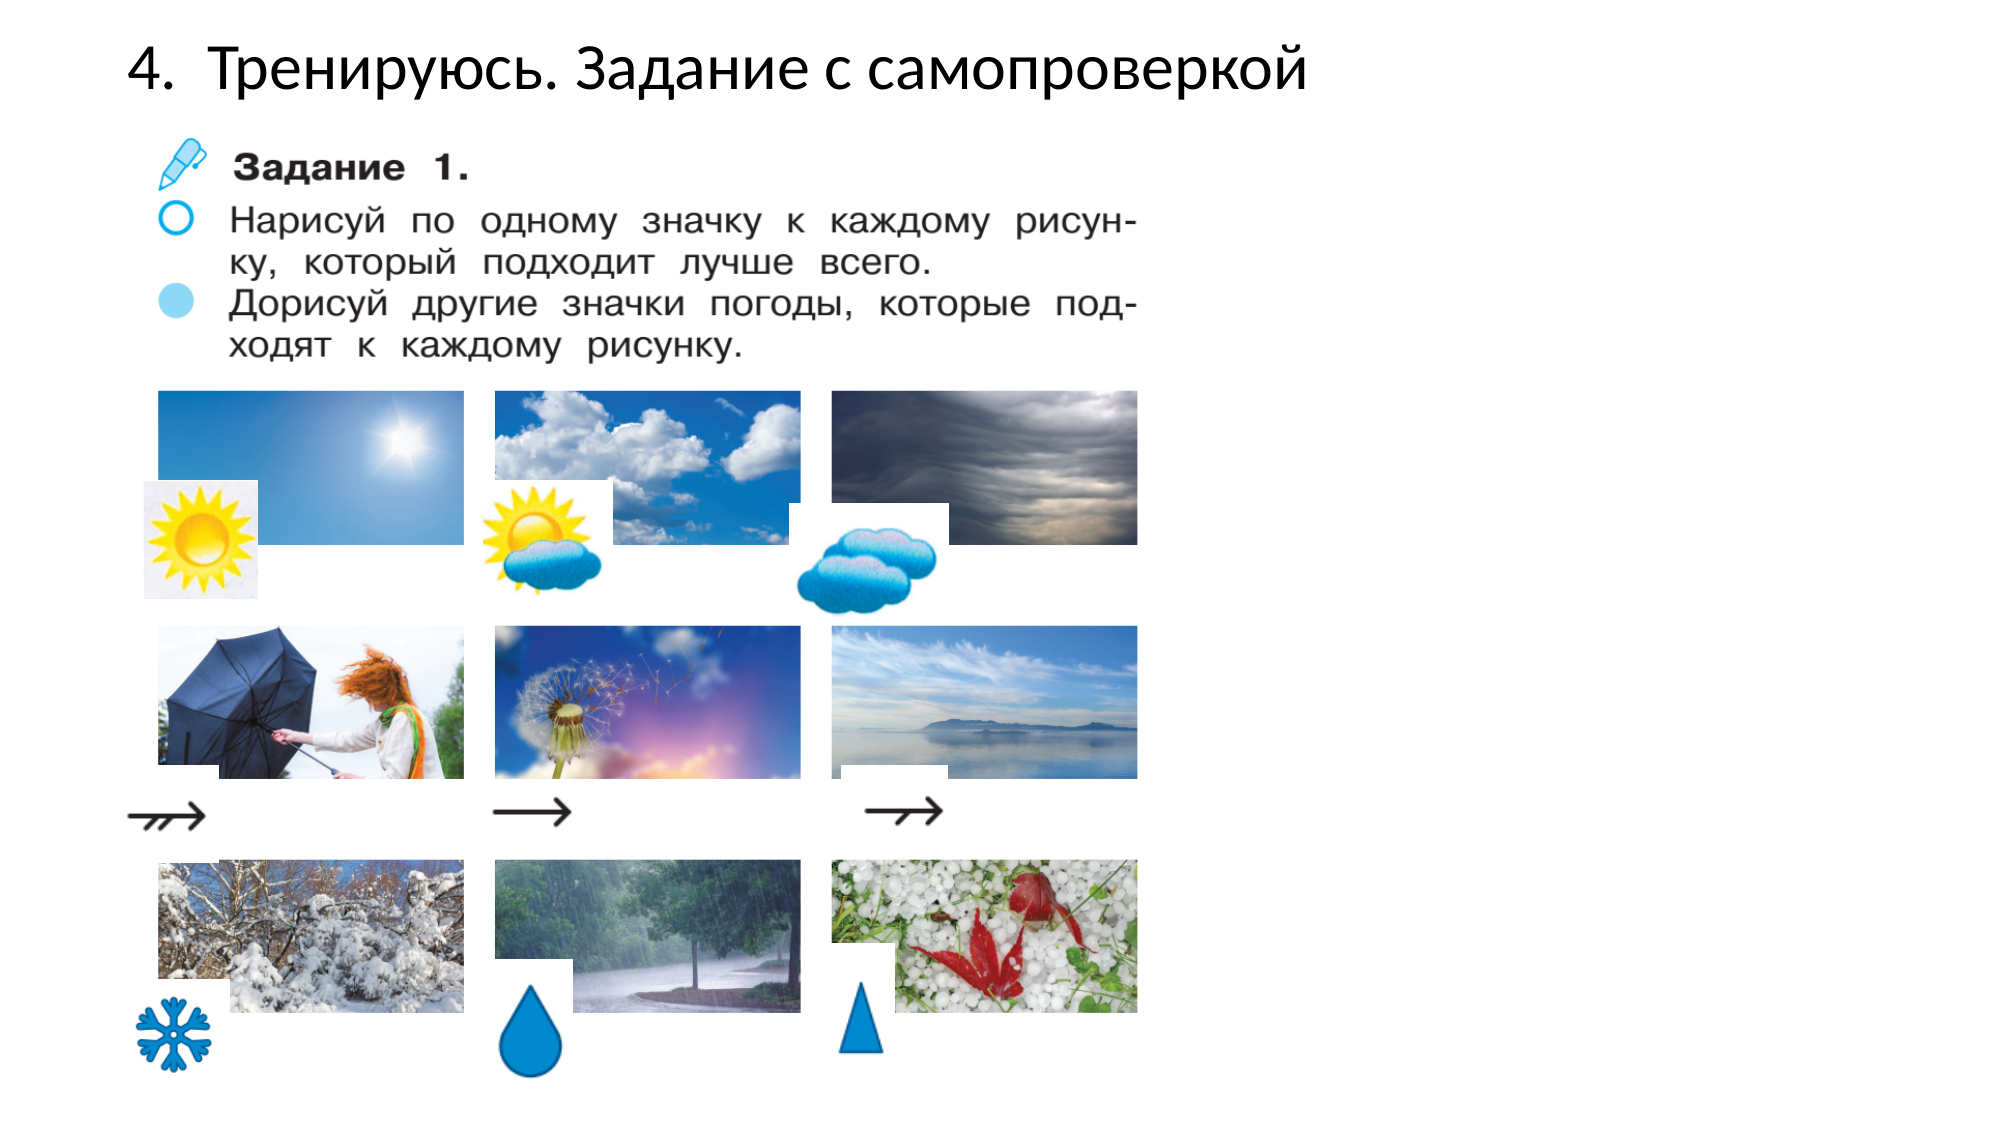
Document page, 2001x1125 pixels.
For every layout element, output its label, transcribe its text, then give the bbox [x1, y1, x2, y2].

picture [112, 132, 1155, 1095]
title 4. Тренируюсь. Задание с самопроверкой [112, 25, 1838, 112]
